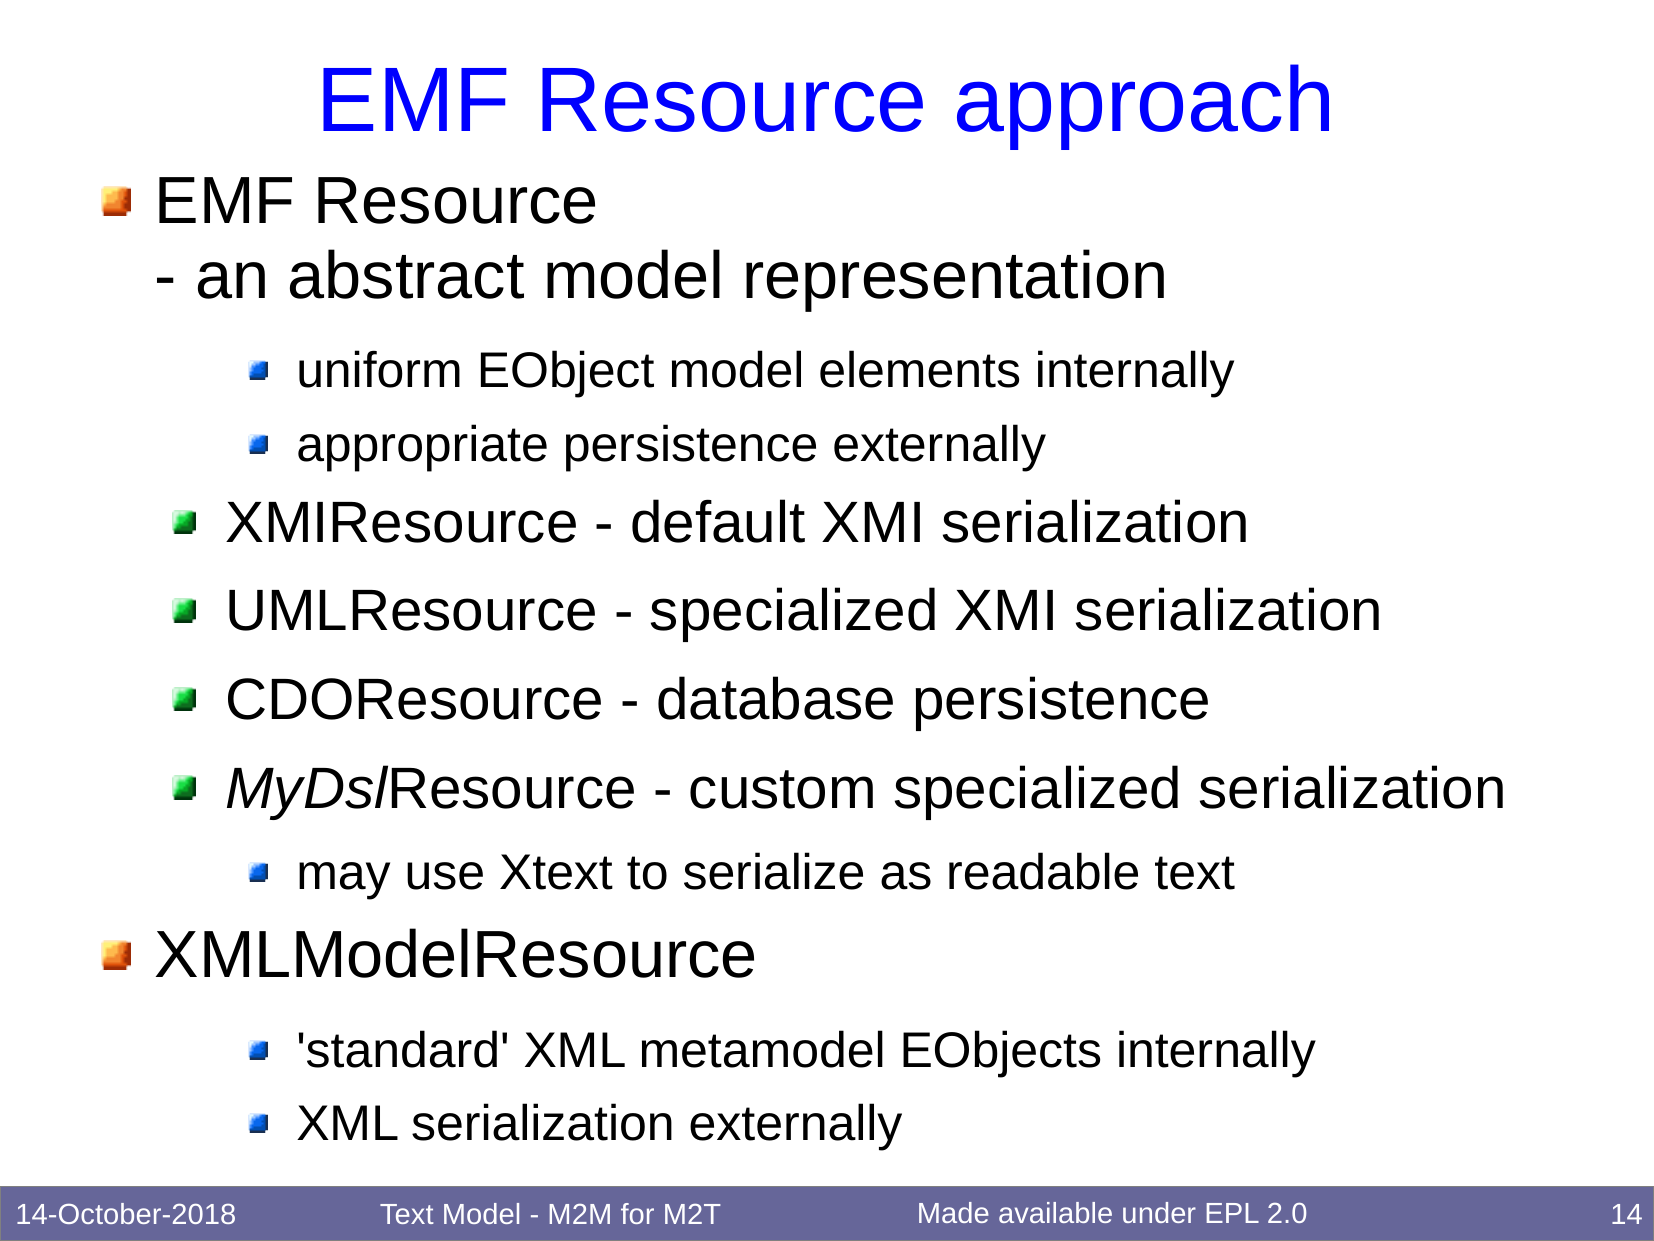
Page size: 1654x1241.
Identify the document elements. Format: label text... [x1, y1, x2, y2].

title EMF Resource approach [82, 48, 1571, 152]
list EMF Resource - an abstract model representation uniform EObject model elements internally appropriate persistence externally XMIResource - default XMI serialization UMLResource - specialized XMI serialization CDOResource - database persistence MyDslResource - custom specialized serialization may use Xtext to serialize as readable text XMLModelResource 'standard' XML metamodel EObjects internally XML serialization externally [83, 163, 1572, 1152]
